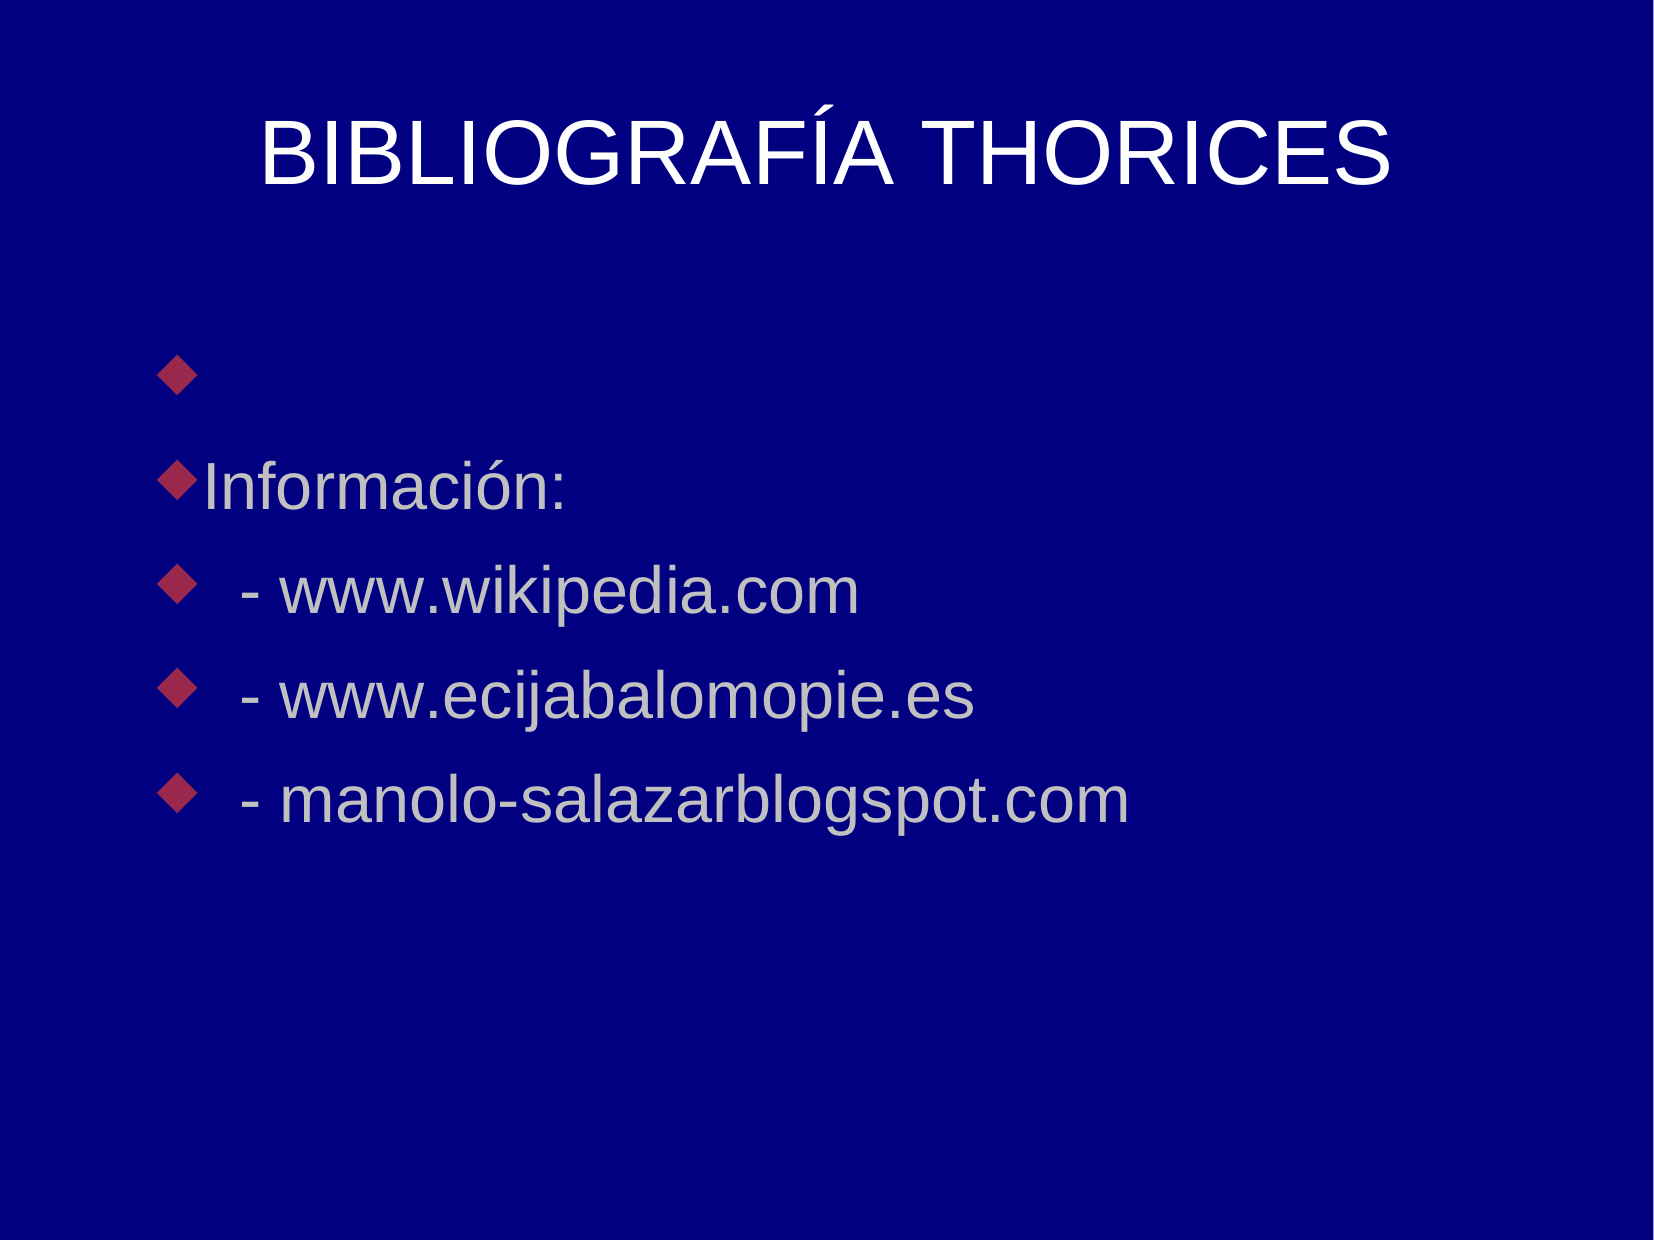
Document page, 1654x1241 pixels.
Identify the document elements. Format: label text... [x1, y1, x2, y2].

list Información: - www.wikipedia.com - www.ecijabalomopie.es - manolo-salazarblogspot.com [152, 344, 1534, 1127]
title BIBLIOGRAFÍA THORICES [82, 49, 1571, 257]
